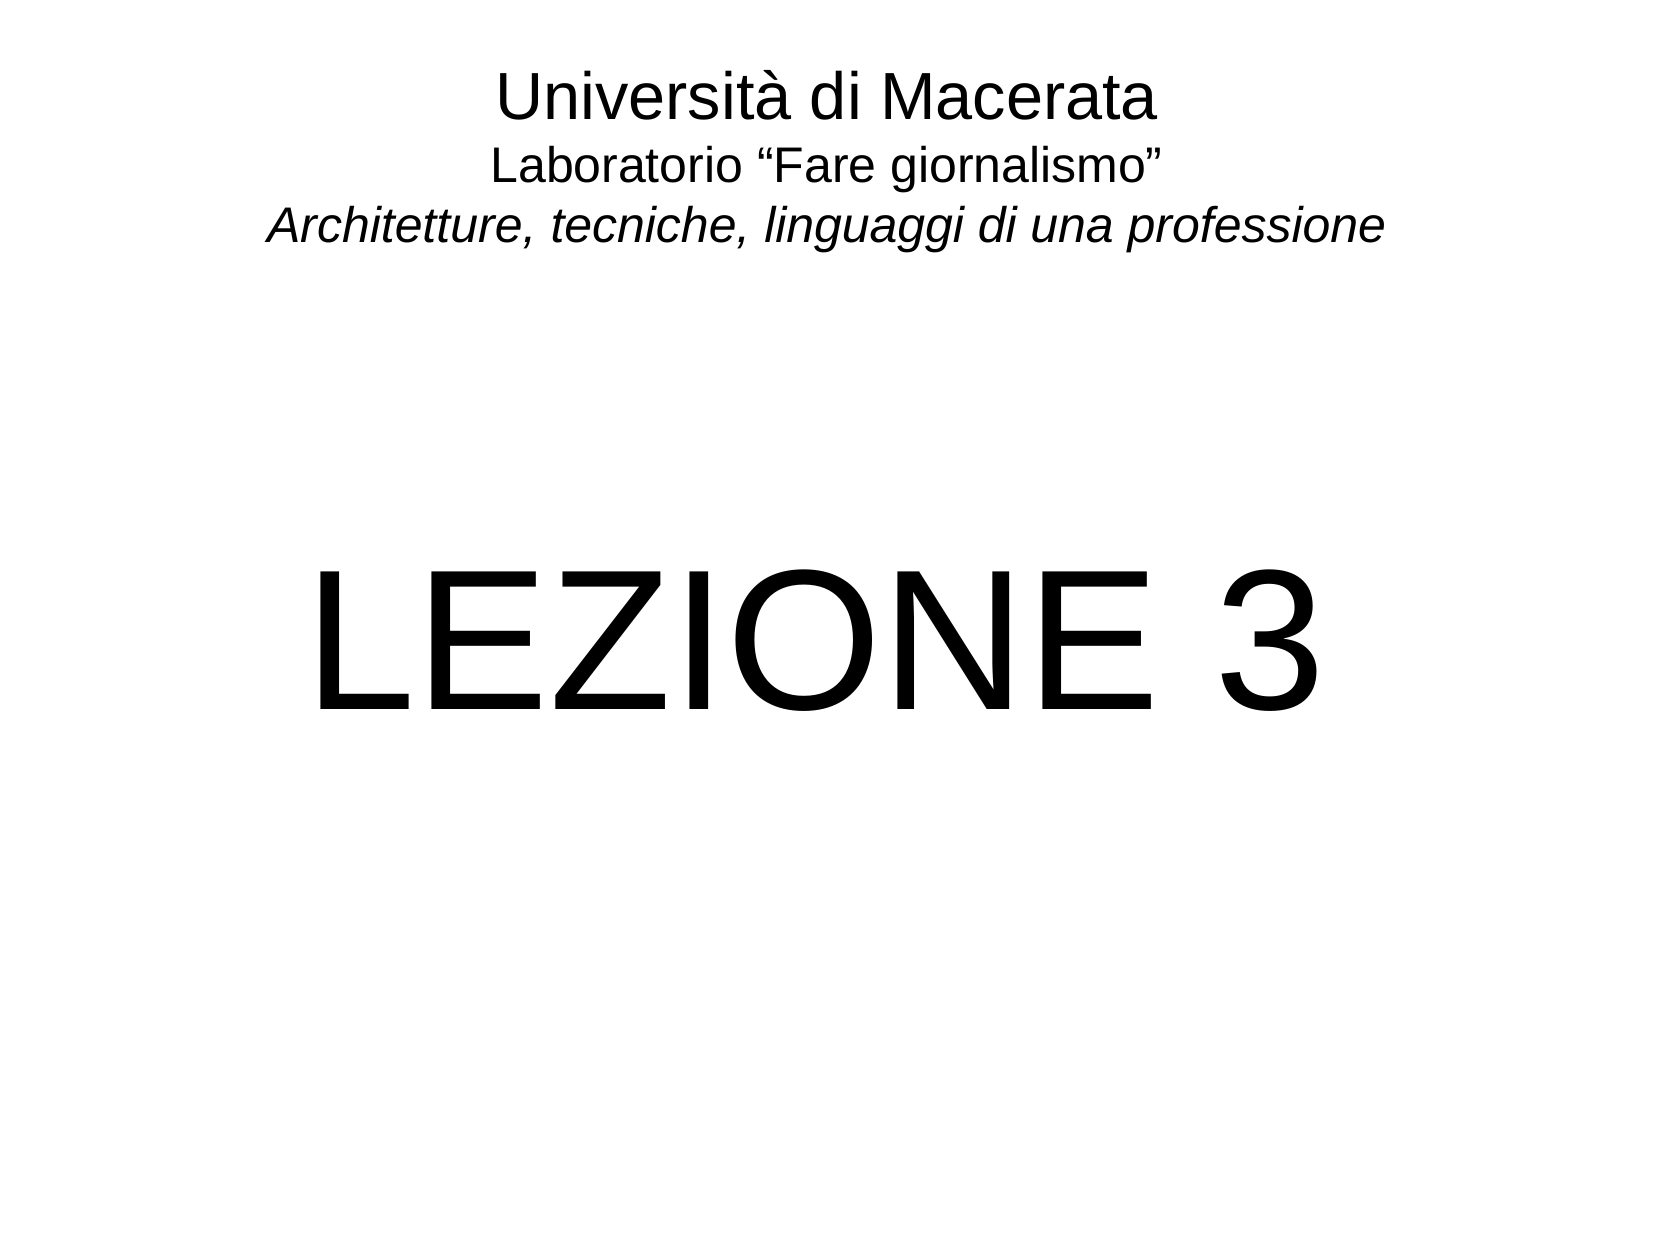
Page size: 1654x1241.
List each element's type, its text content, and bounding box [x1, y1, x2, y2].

list LEZIONE 3 [82, 290, 1571, 1109]
title Università di Macerata Laboratorio “Fare giornalismo” Architetture, tecniche, linguaggi di una professione [82, 49, 1571, 257]
